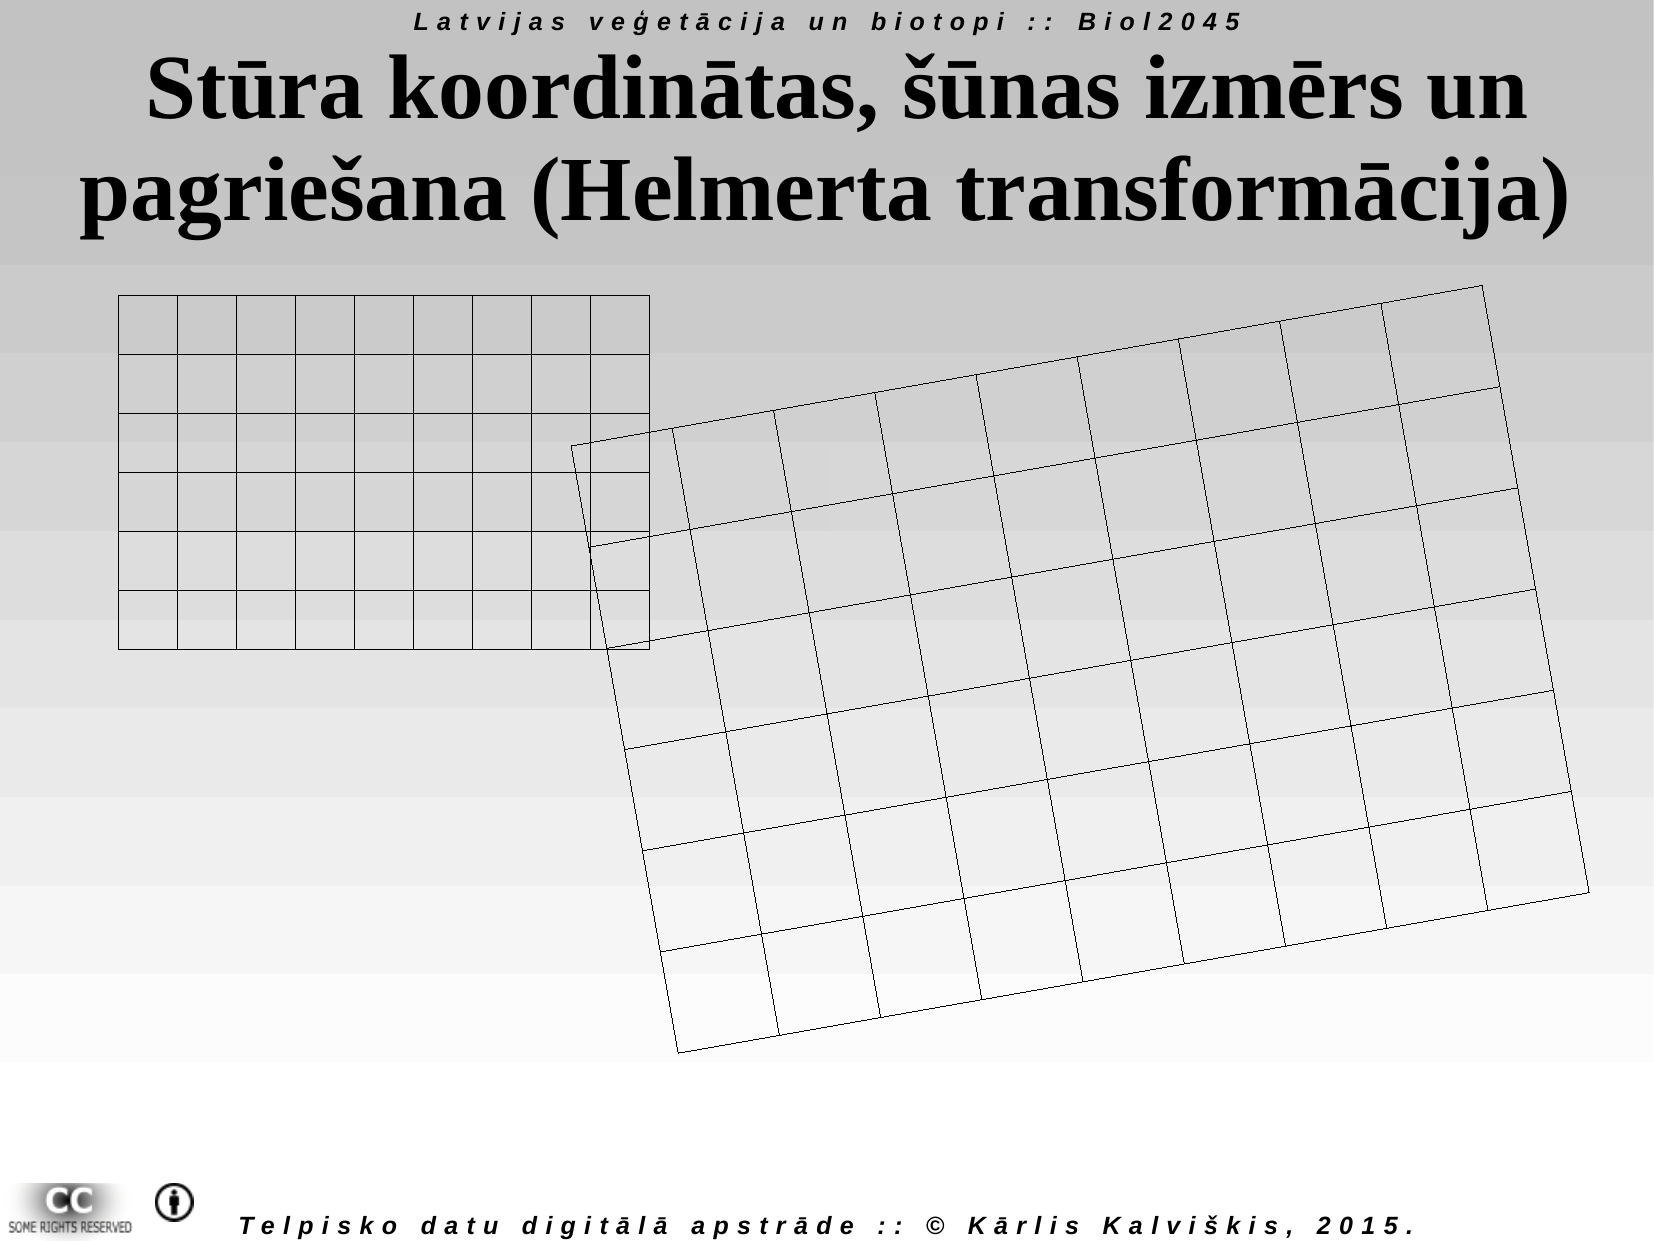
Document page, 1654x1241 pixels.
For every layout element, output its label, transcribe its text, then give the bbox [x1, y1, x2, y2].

picture [0, 0, 1654, 1241]
title Stūra koordinātas, šūnas izmērs un pagriešana (Helmerta transformācija) [29, 37, 1625, 241]
